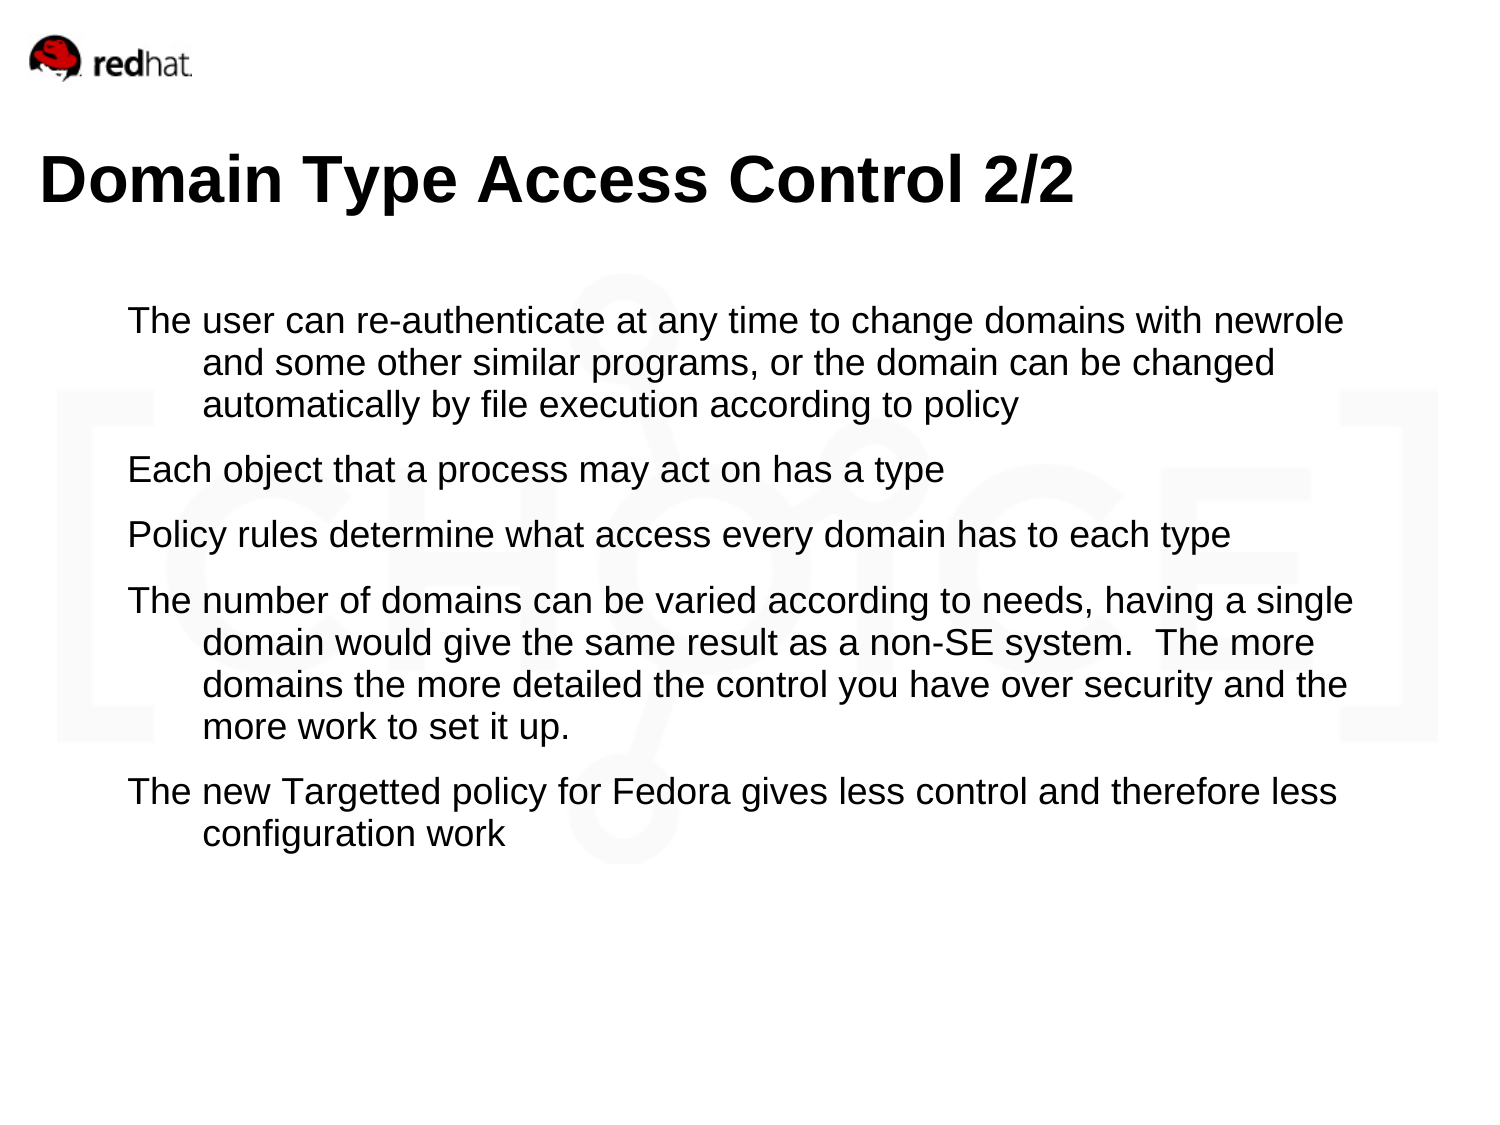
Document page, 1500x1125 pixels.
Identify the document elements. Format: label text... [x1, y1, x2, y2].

picture [57, 274, 1438, 864]
list The user can re-authenticate at any time to change domains with newrole and some other similar programs, or the domain can be changed automatically by file execution according to policy Each object that a process may act on has a type Policy rules determine what access every domain has to each type The number of domains can be varied according to needs, having a single domain would give the same result as a non-SE system. The more domains the more detailed the control you have over security and the more work to set it up. The new Targetted policy for Fedora gives less control and therefore less configuration work [112, 291, 1389, 973]
picture [28, 33, 192, 82]
title Domain Type Access Control 2/2 [25, 82, 1378, 225]
